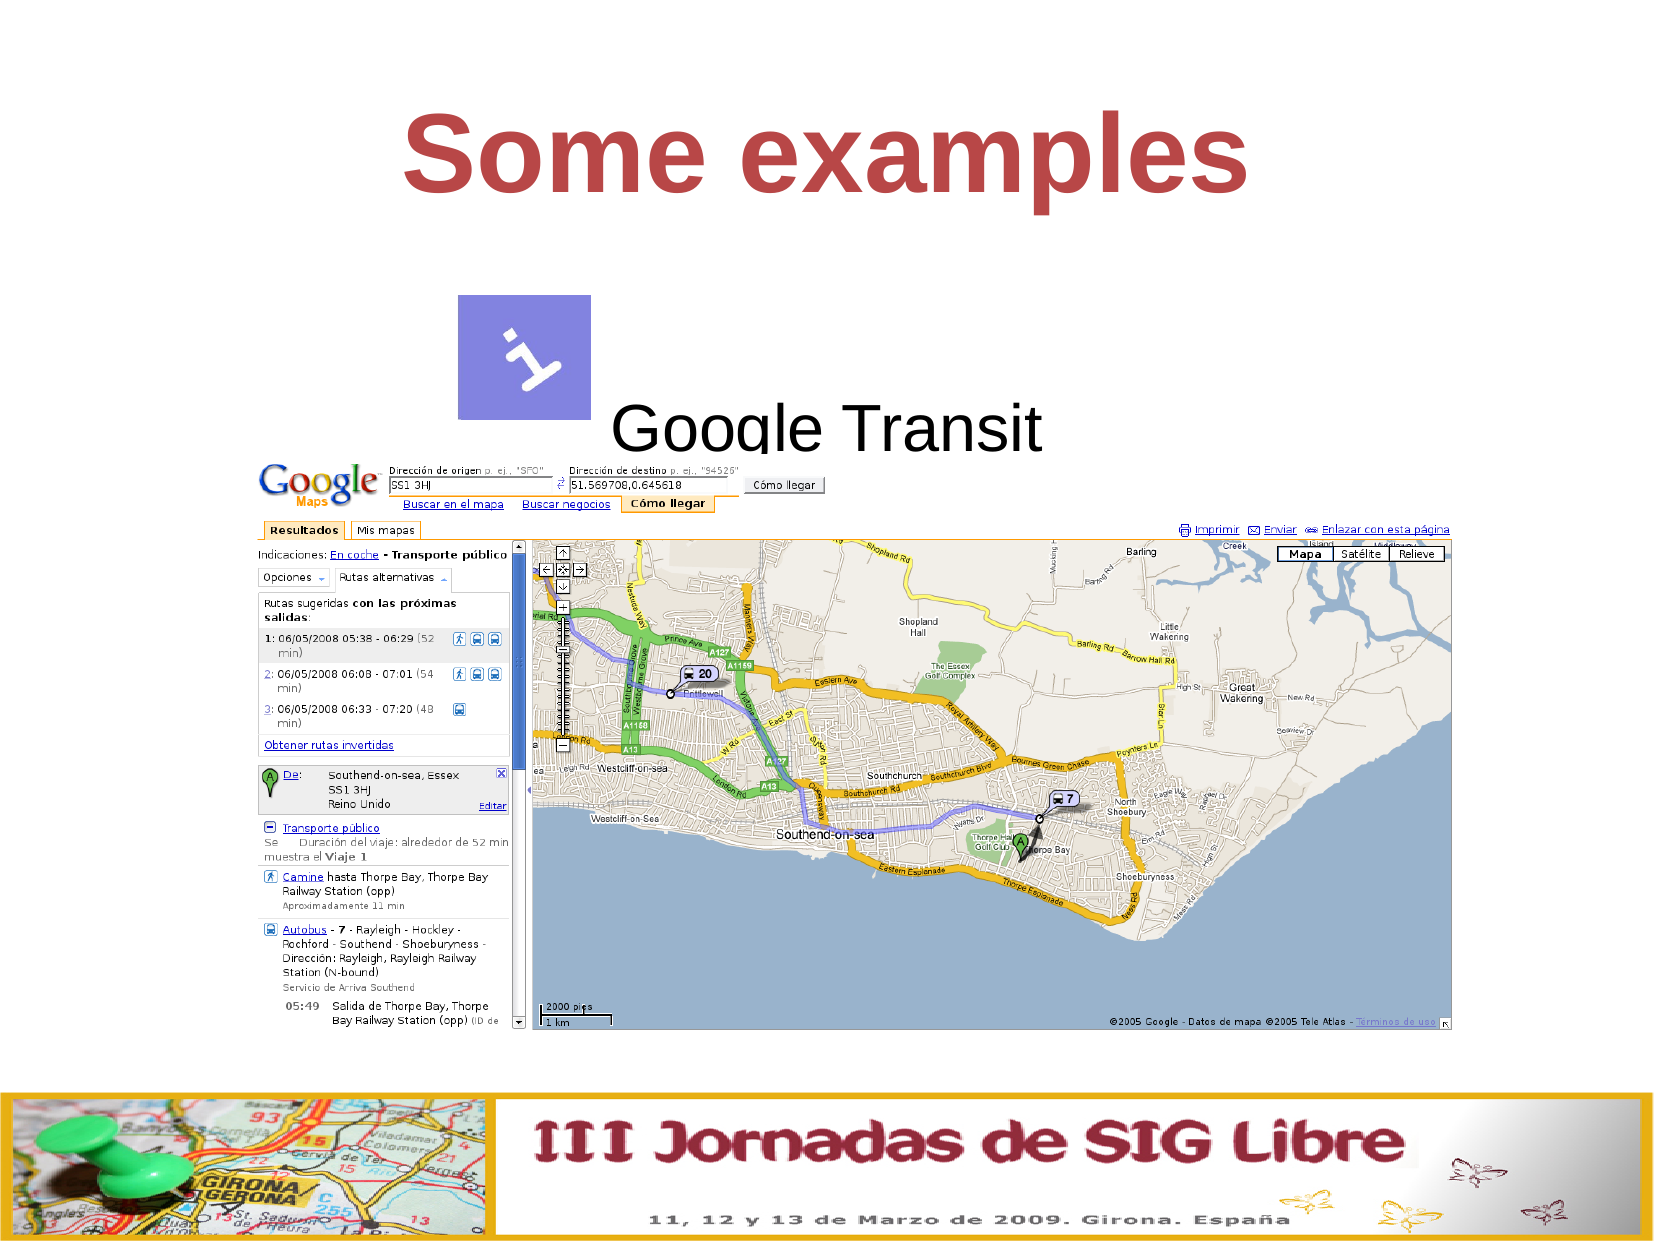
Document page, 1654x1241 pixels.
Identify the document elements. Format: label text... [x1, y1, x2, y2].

picture [0, 1092, 1654, 1241]
subtitle Google Transit [82, 250, 1571, 1055]
picture [252, 454, 1453, 1034]
title Some examples [82, 56, 1571, 250]
picture [457, 295, 591, 420]
